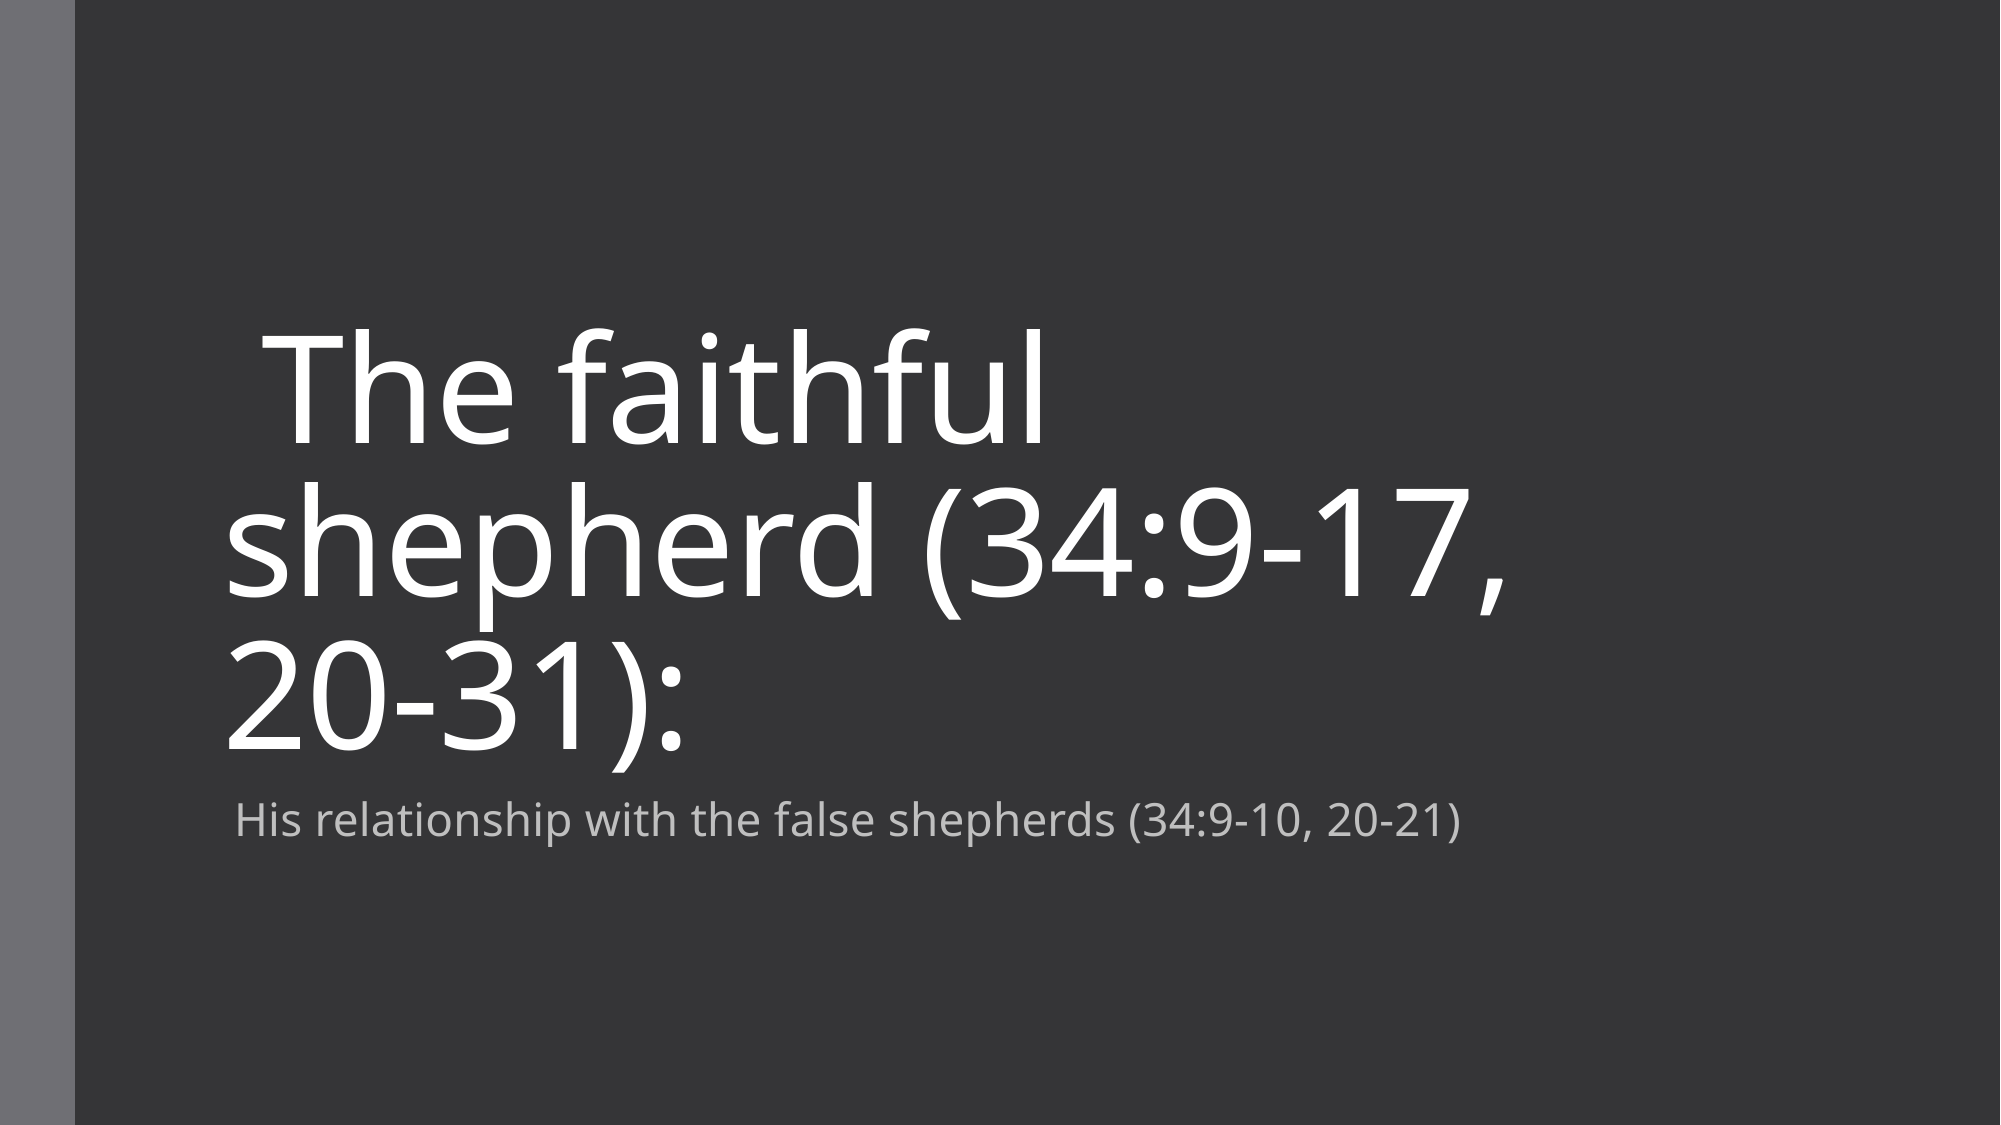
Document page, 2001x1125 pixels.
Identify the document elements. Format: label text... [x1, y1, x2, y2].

title The faithful shepherd (34:9-17, 20-31): [206, 124, 1752, 787]
subtitle His relationship with the false shepherds (34:9-10, 20-21) [206, 787, 1752, 1066]
